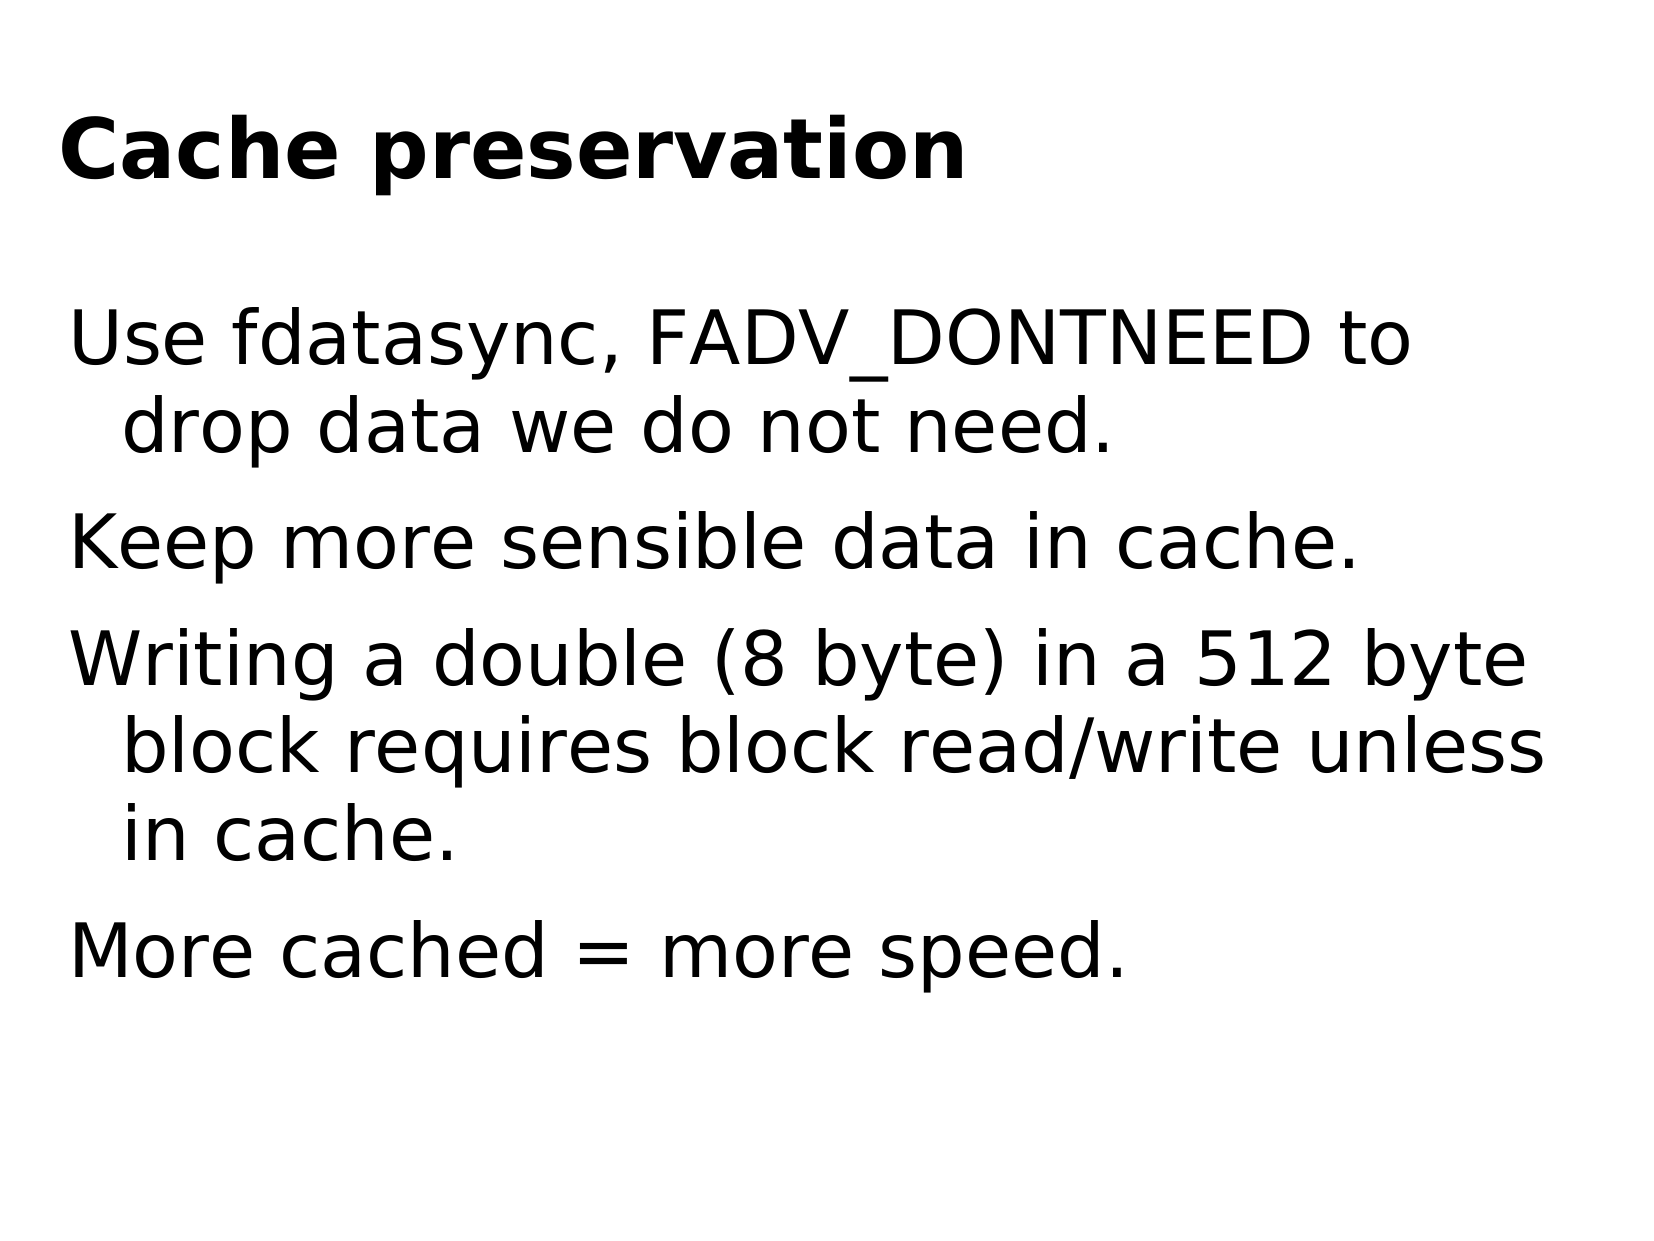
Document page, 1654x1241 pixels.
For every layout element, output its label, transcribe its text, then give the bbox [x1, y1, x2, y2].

title Cache preservation [59, 75, 1607, 225]
list Use fdatasync, FADV_DONTNEED to drop data we do not need. Keep more sensible data in cache. Writing a double (8 byte) in a 512 byte block requires block read/write unless in cache. More cached = more speed. [50, 295, 1571, 1099]
